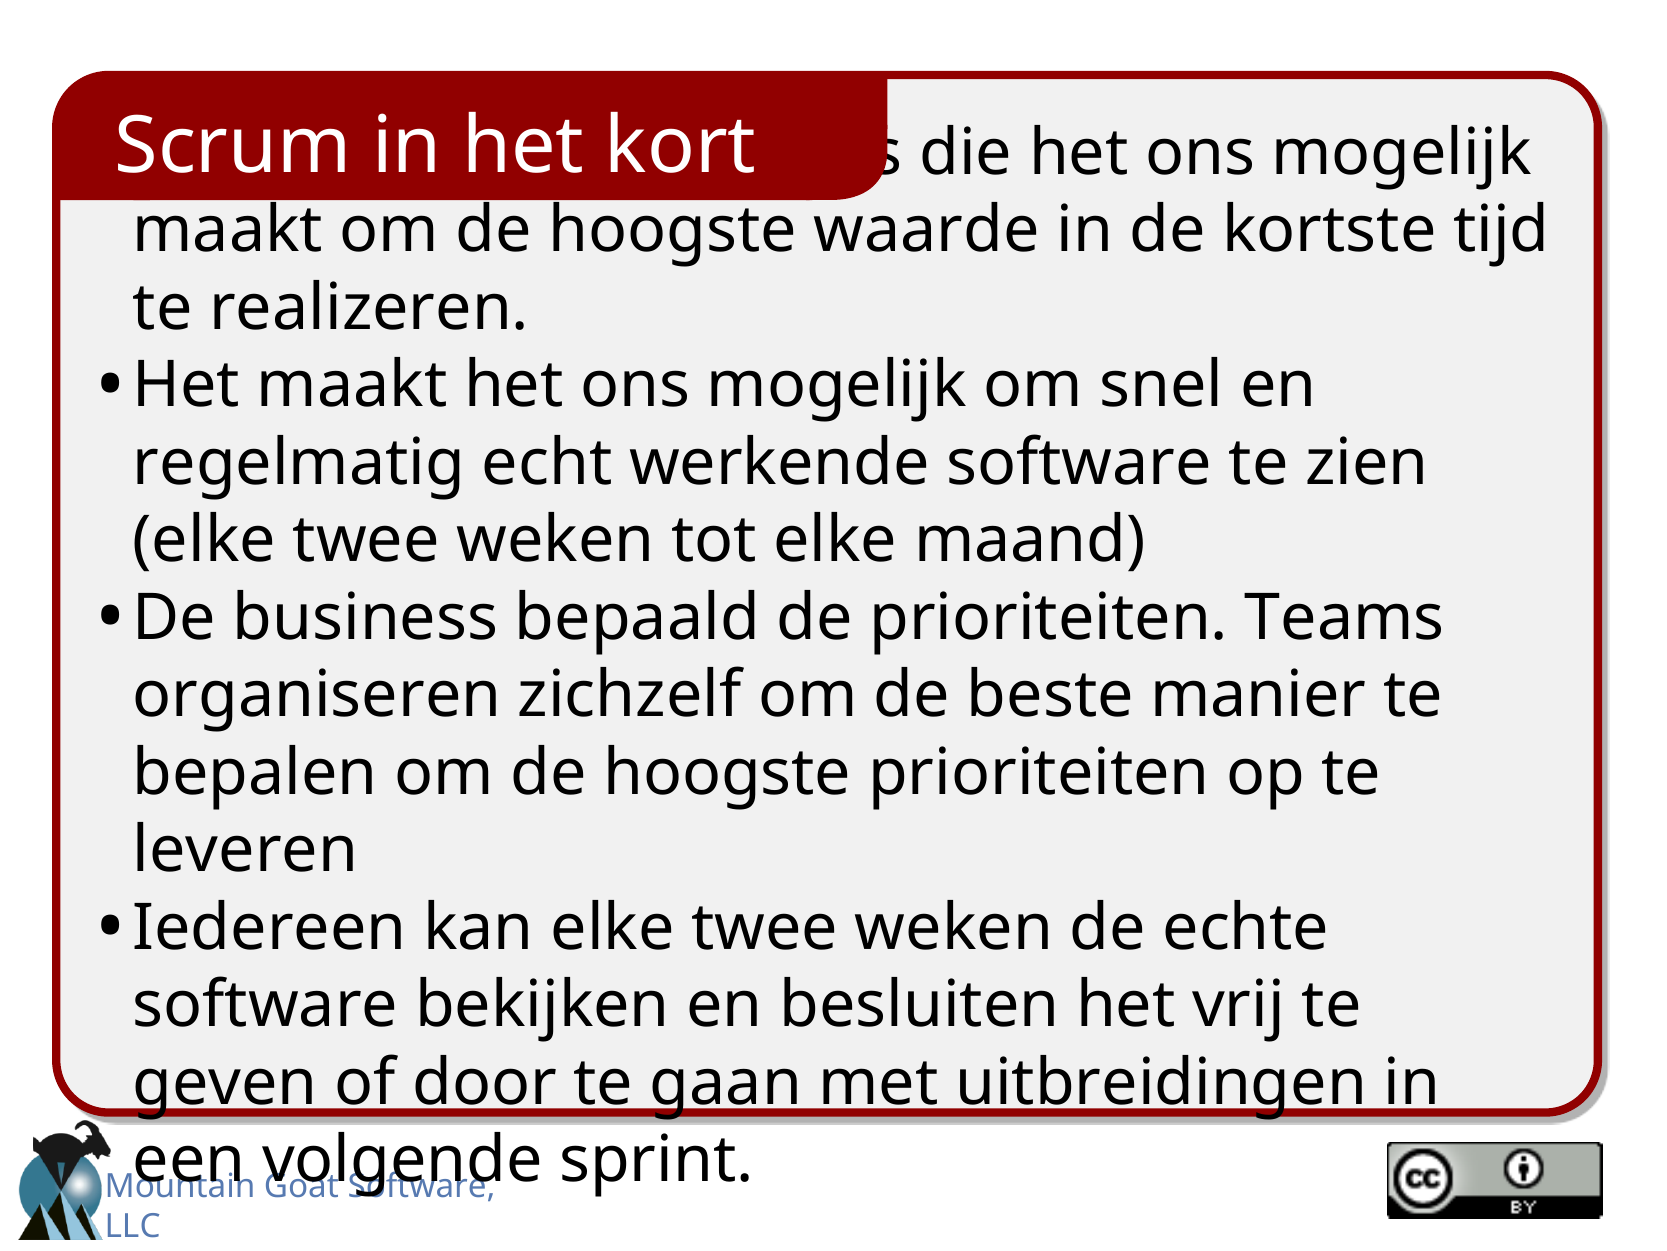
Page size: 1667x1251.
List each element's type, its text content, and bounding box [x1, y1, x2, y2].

picture [18, 1120, 111, 1240]
text_box [141, 1074, 161, 1100]
text_box [54, 74, 1598, 1113]
text_box Scrum in het kort [106, 85, 884, 200]
text_box [1259, 1074, 1279, 1100]
text_box [658, 1074, 678, 1100]
picture [1387, 1142, 1603, 1219]
text_box Scrum is een agile proces die het ons mogelijk maakt om de hoogste waarde in de kortste tijd te realizeren. Het maakt het ons mogelijk om snel en regelmatig echt werkende software te zien (elke twee weken tot elke maand) De business bepaald de prioriteiten. Teams organiseren zichzelf om de beste manier te bepalen om de hoogste prioriteiten op te leveren Iedereen kan elke twee weken de echte software bekijken en besluiten het vrij te geven of door te gaan met uitbreidingen in een volgende sprint. [95, 239, 1559, 1065]
